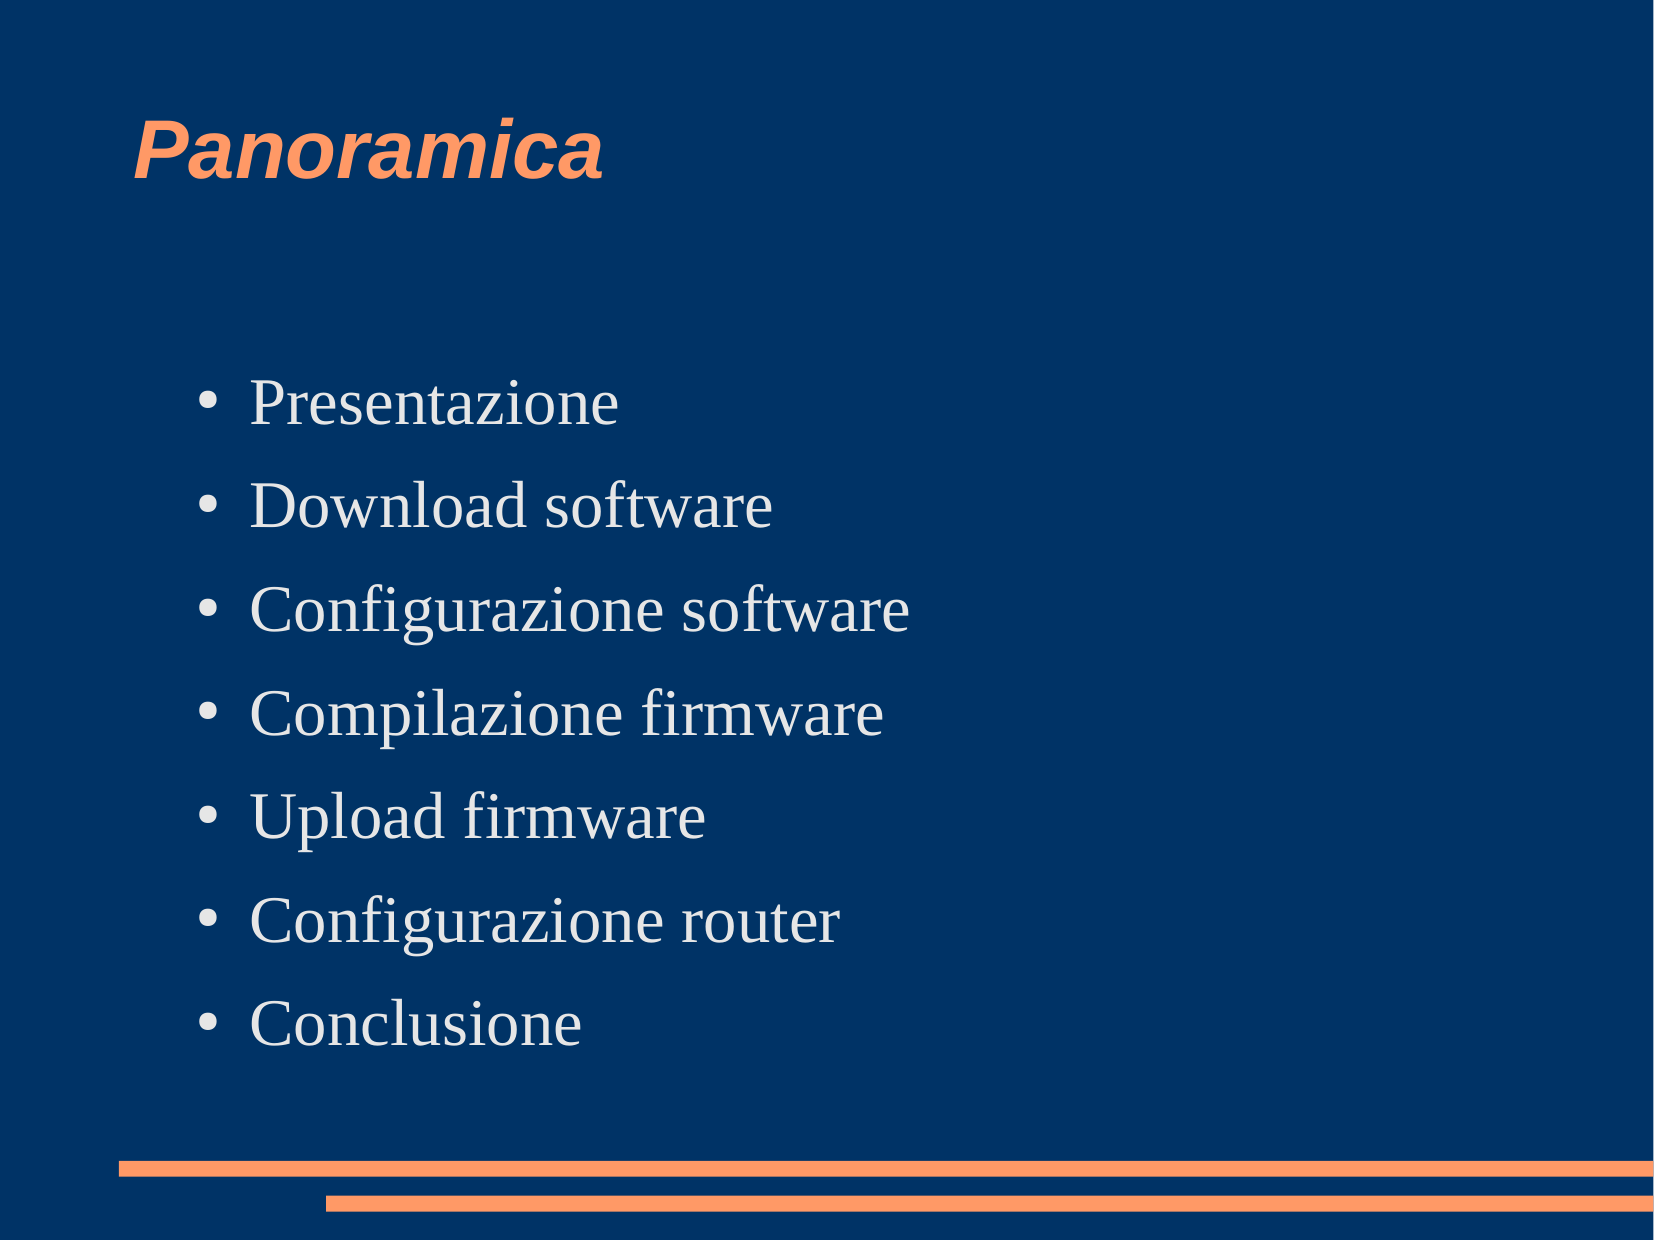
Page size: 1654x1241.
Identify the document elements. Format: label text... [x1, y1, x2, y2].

title Panoramica [121, 46, 1534, 254]
list Presentazione Download software Configurazione software Compilazione firmware Upload firmware Configurazione router Conclusione [178, 364, 1570, 1147]
